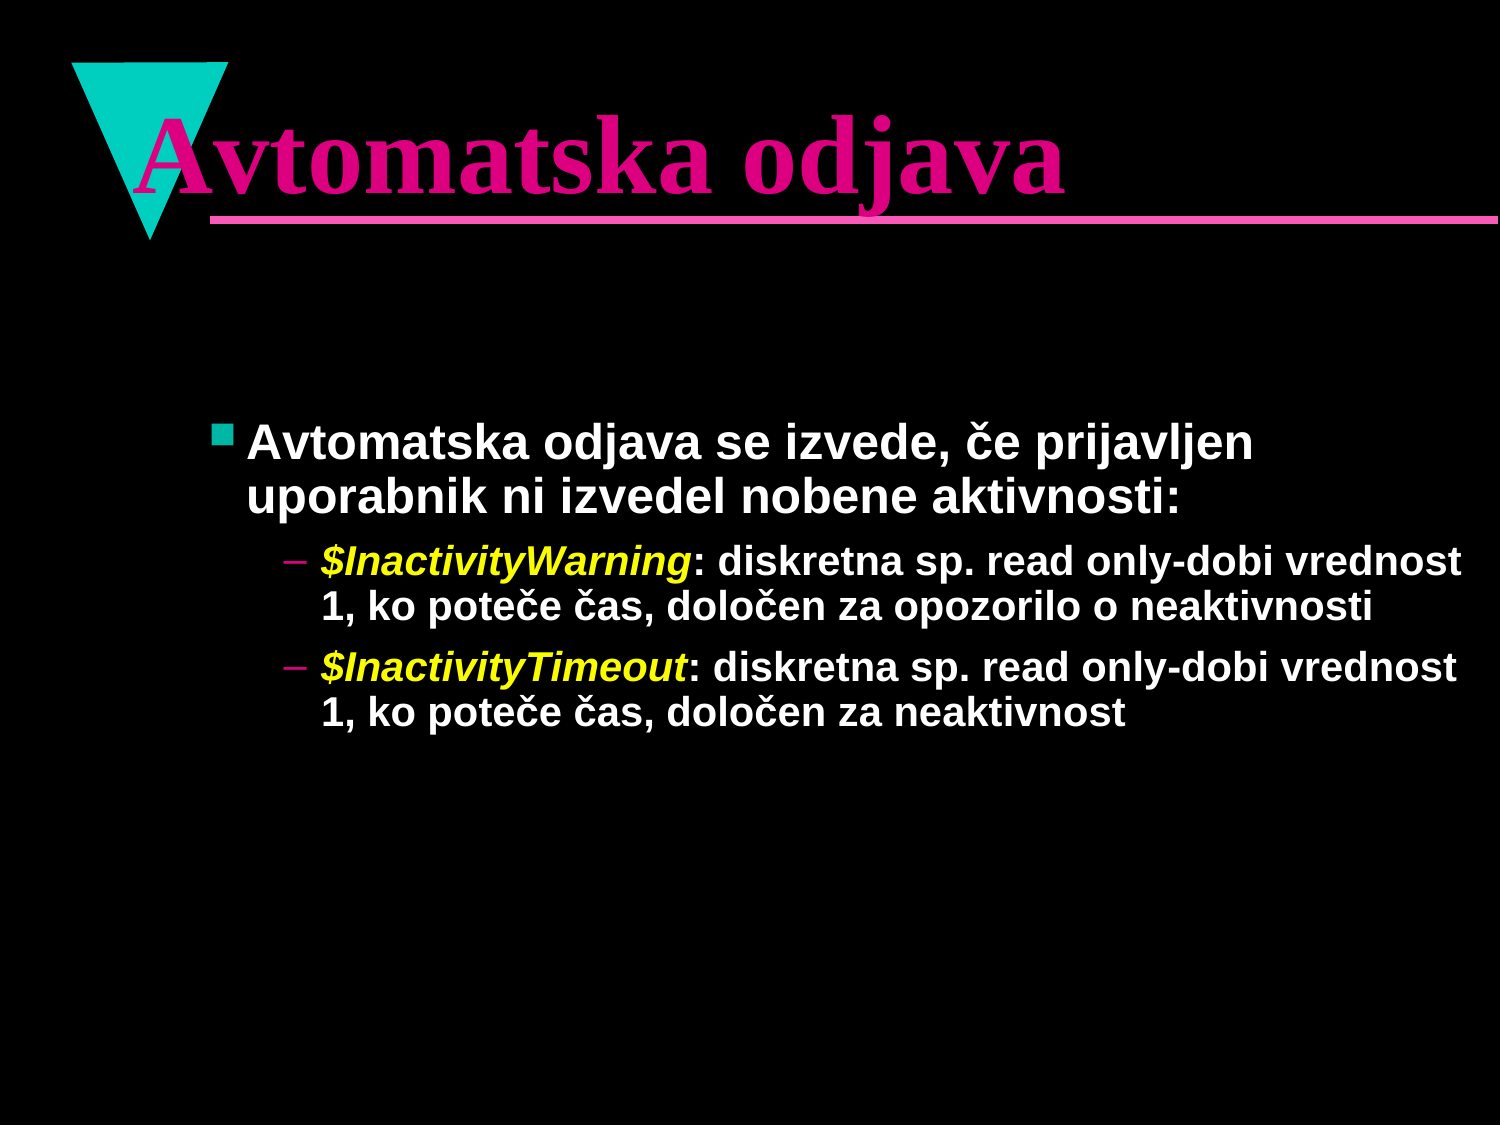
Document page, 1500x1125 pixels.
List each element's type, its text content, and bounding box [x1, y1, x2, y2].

list Avtomatska odjava se izvede, če prijavljen uporabnik ni izvedel nobene aktivnosti: $InactivityWarning: diskretna sp. read only-dobi vrednost 1, ko poteče čas, določen za opozorilo o neaktivnosti $InactivityTimeout: diskretna sp. read only-dobi vrednost 1, ko poteče čas, določen za neaktivnost [118, 289, 1498, 965]
title Avtomatska odjava [117, 63, 1500, 251]
